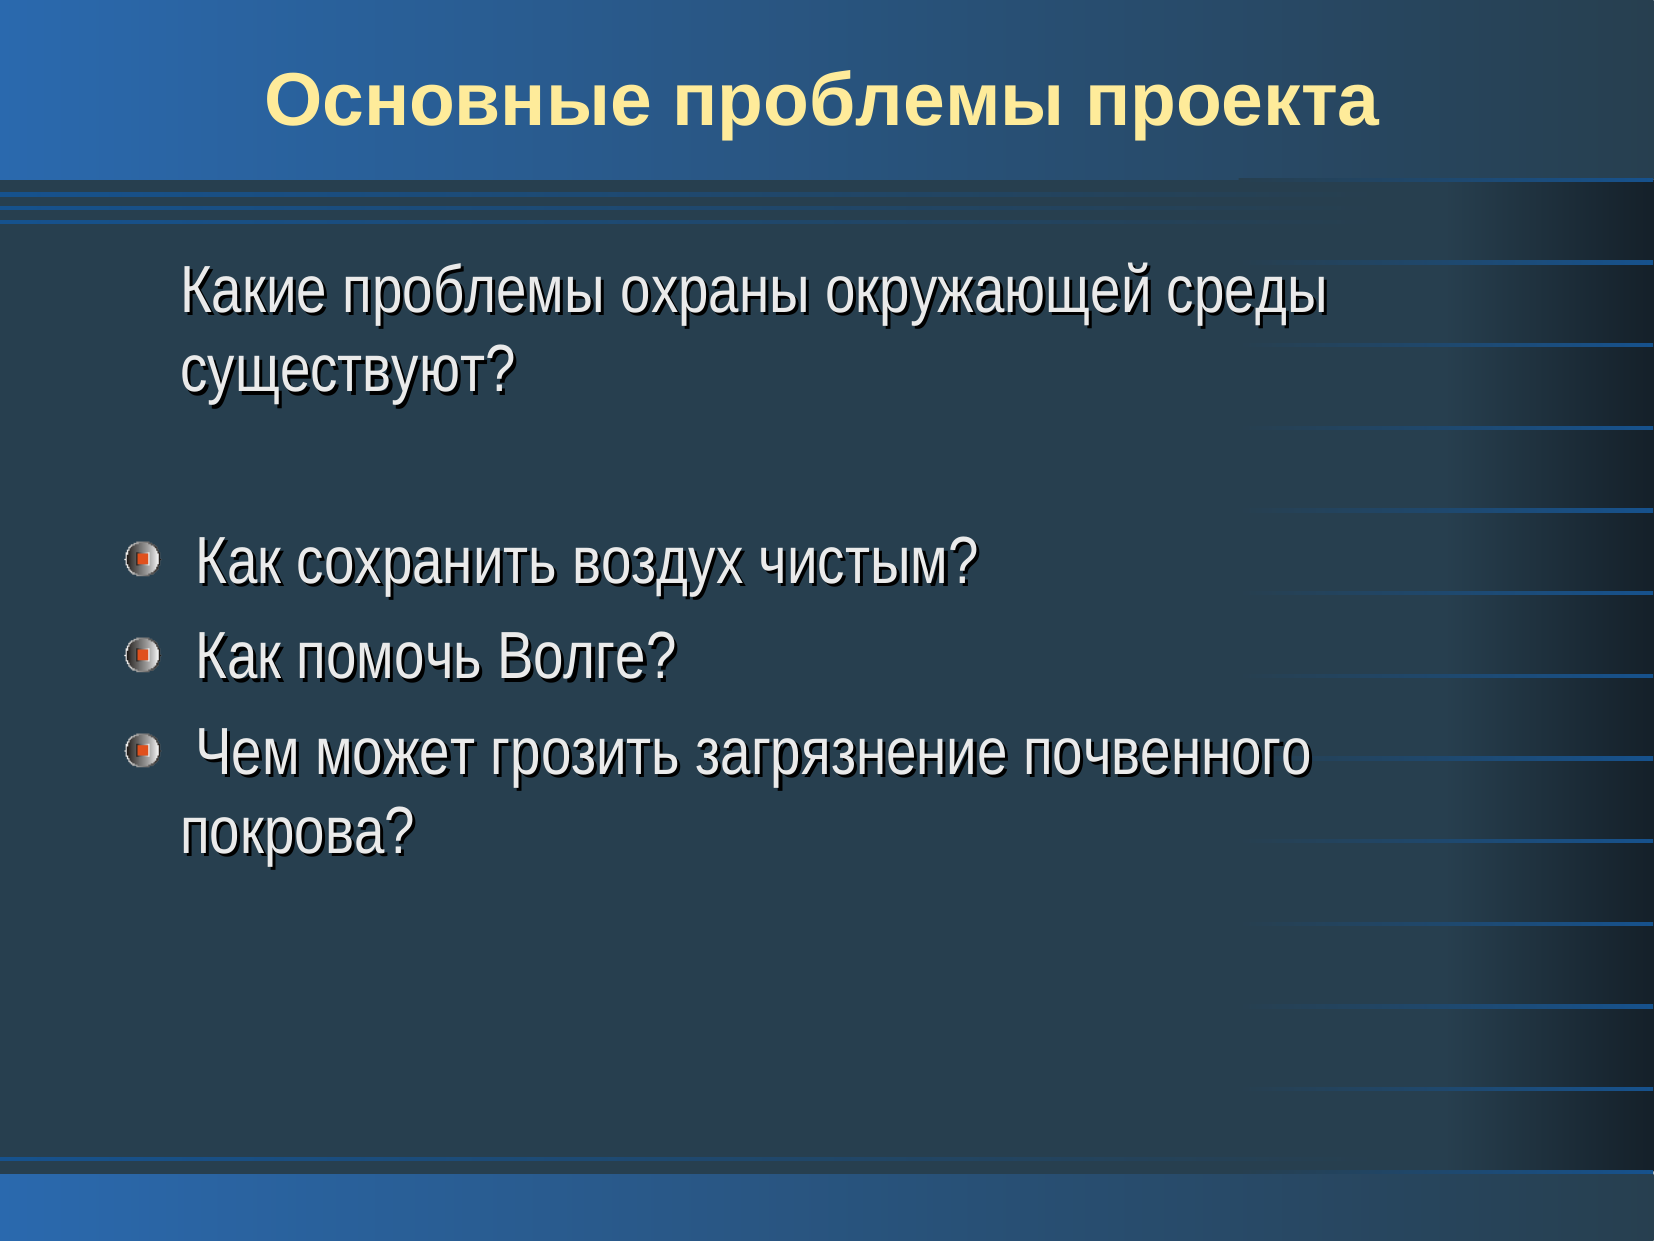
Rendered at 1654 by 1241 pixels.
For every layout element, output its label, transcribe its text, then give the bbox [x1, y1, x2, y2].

list Какие проблемы охраны окружающей среды существуют? Как сохранить воздух чистым? Как помочь Волге? Чем может грозить загрязнение почвенного покрова? [123, 247, 1530, 1052]
title Основные проблемы проекта [91, 34, 1553, 158]
